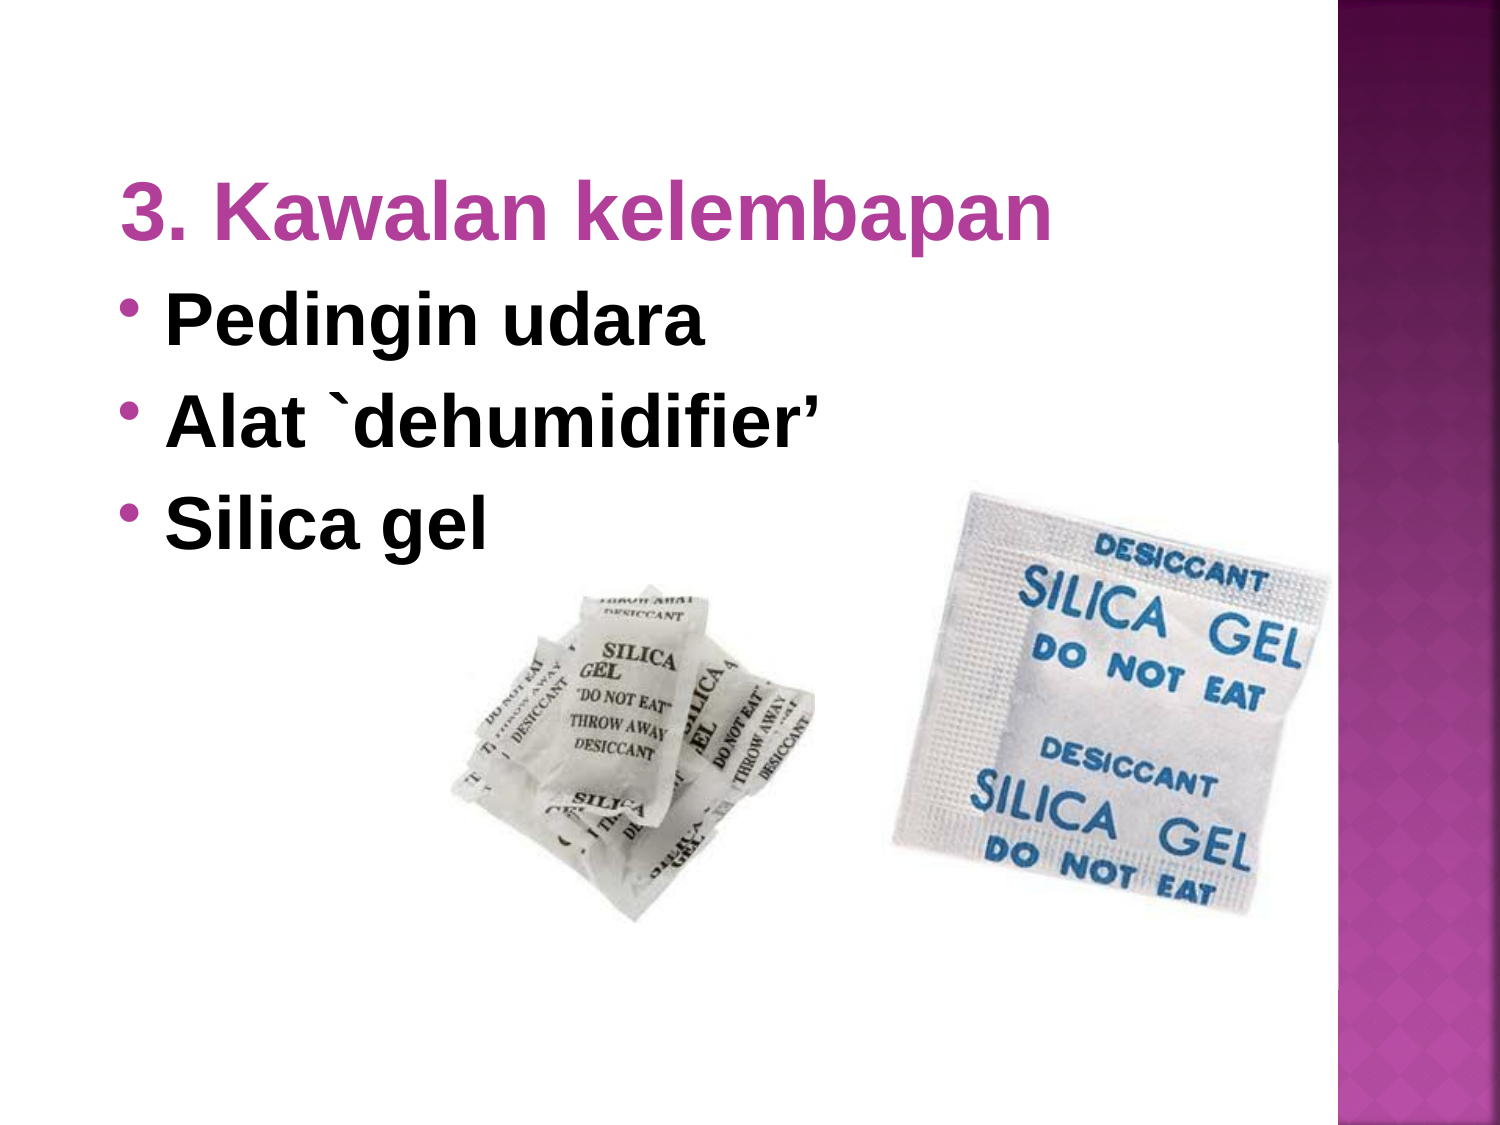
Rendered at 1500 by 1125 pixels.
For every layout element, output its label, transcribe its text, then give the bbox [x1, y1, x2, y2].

picture [844, 0, 1500, 1125]
list 3. Kawalan kelembapan Pedingin udara Alat `dehumidifier’ Silica gel [105, 149, 1293, 946]
picture [450, 584, 815, 923]
